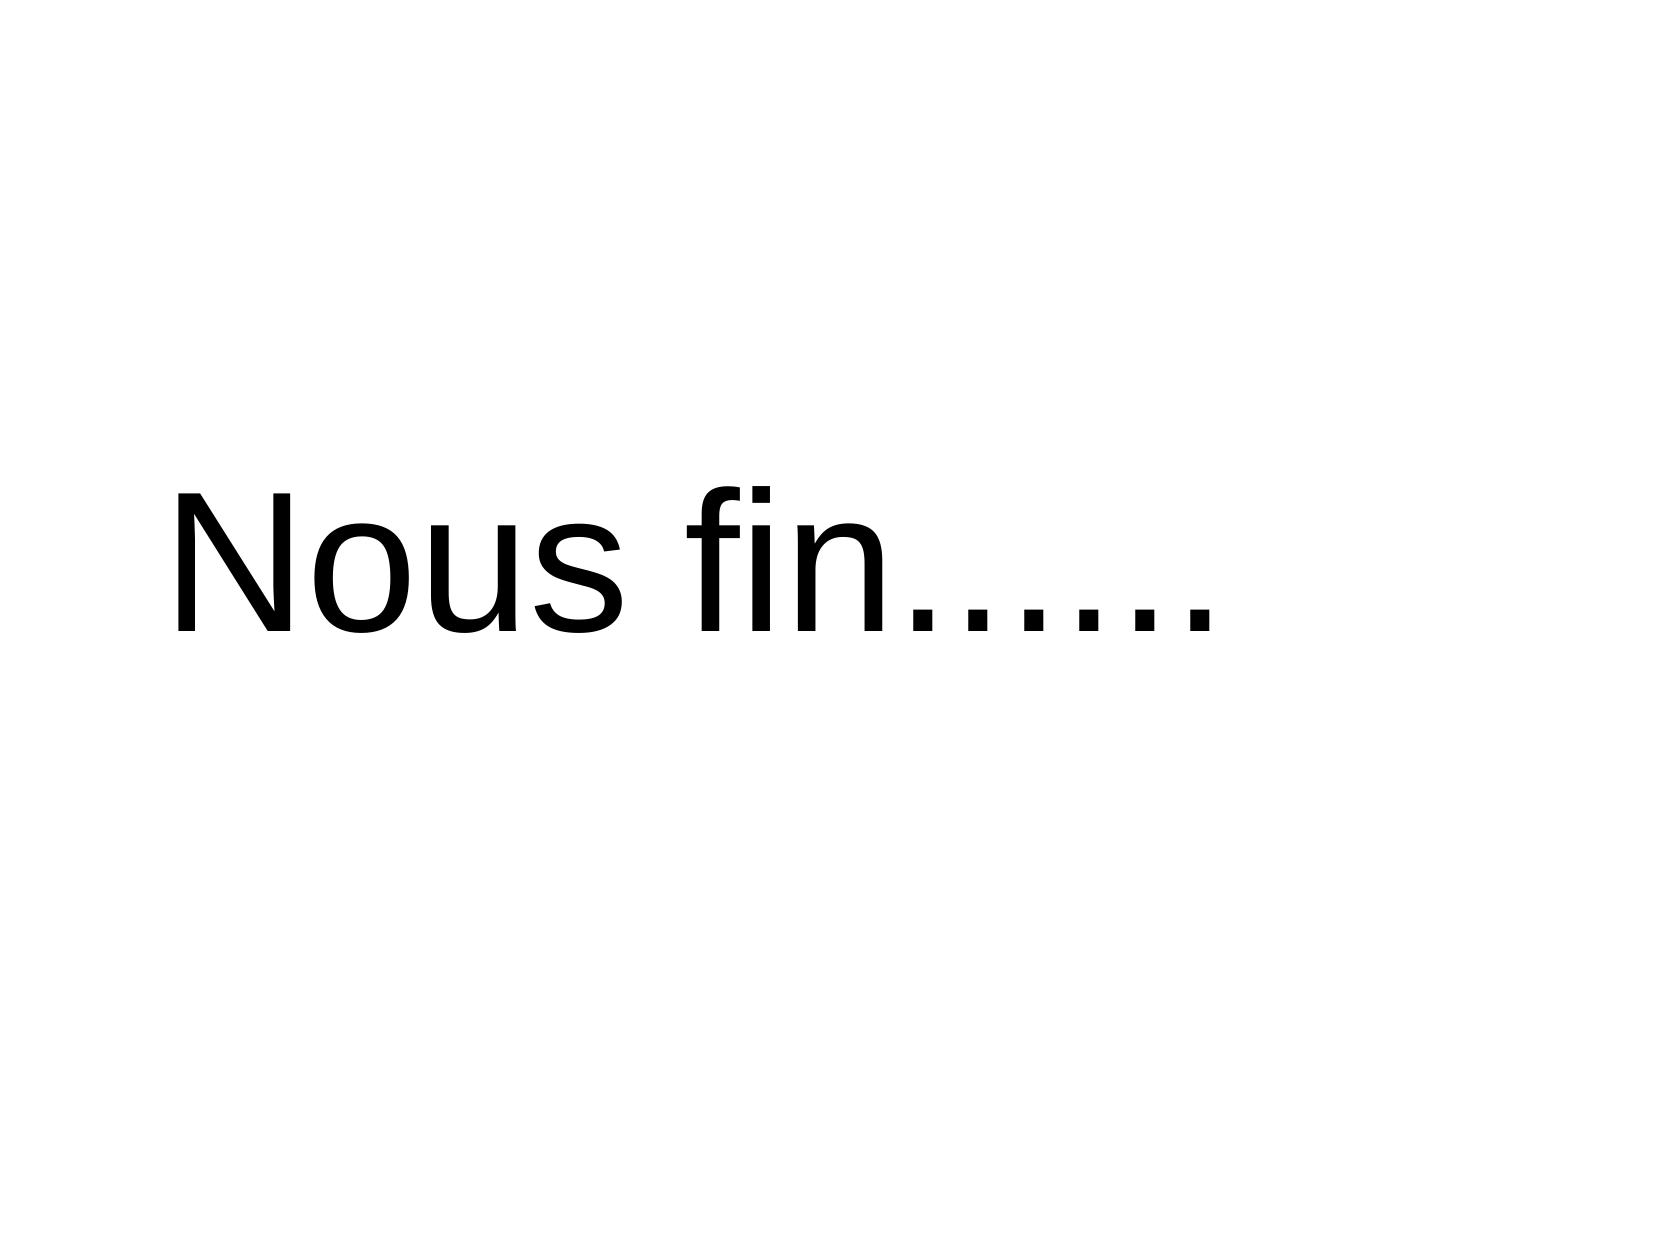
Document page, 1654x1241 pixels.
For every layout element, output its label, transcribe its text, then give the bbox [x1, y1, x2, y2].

text_box Nous fin...... [147, 442, 1595, 682]
